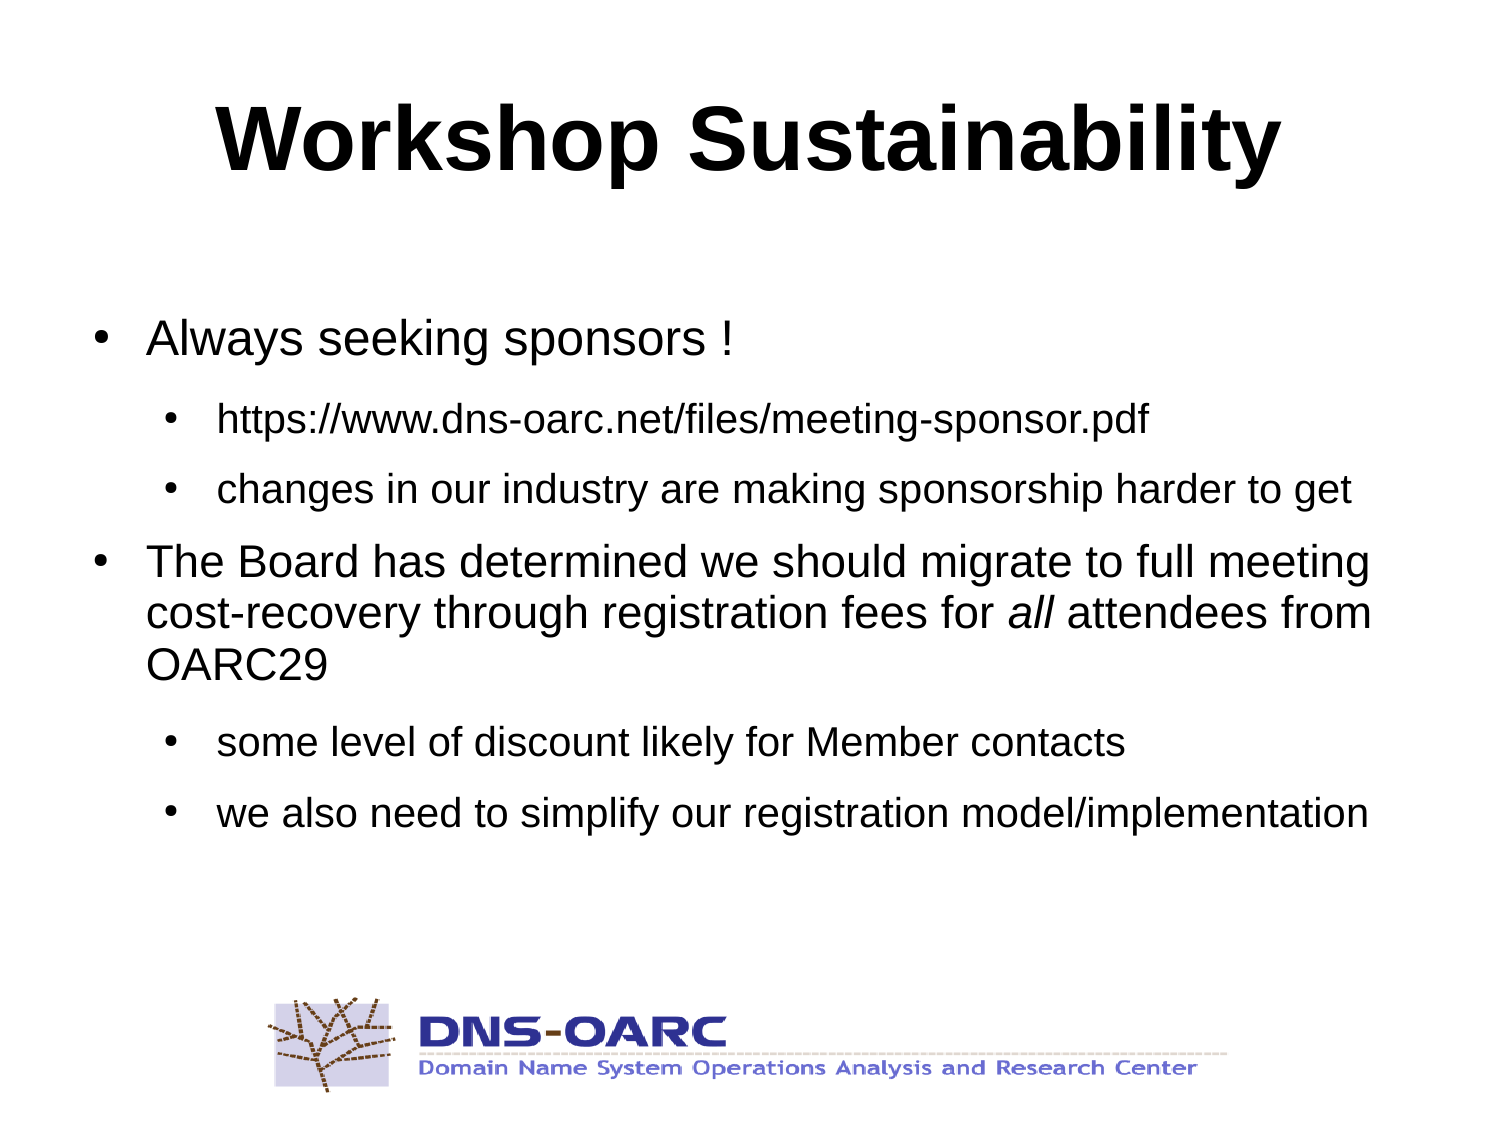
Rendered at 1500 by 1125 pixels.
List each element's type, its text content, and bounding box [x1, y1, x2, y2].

picture [214, 991, 1259, 1099]
list Always seeking sponsors ! https://www.dns-oarc.net/files/meeting-sponsor.pdf changes in our industry are making sponsorship harder to get The Board has determined we should migrate to full meeting cost-recovery through registration fees for all attendees from OARC29 some level of discount likely for Member contacts we also need to simplify our registration model/implementation [75, 310, 1425, 963]
title Workshop Sustainability [75, 44, 1425, 233]
